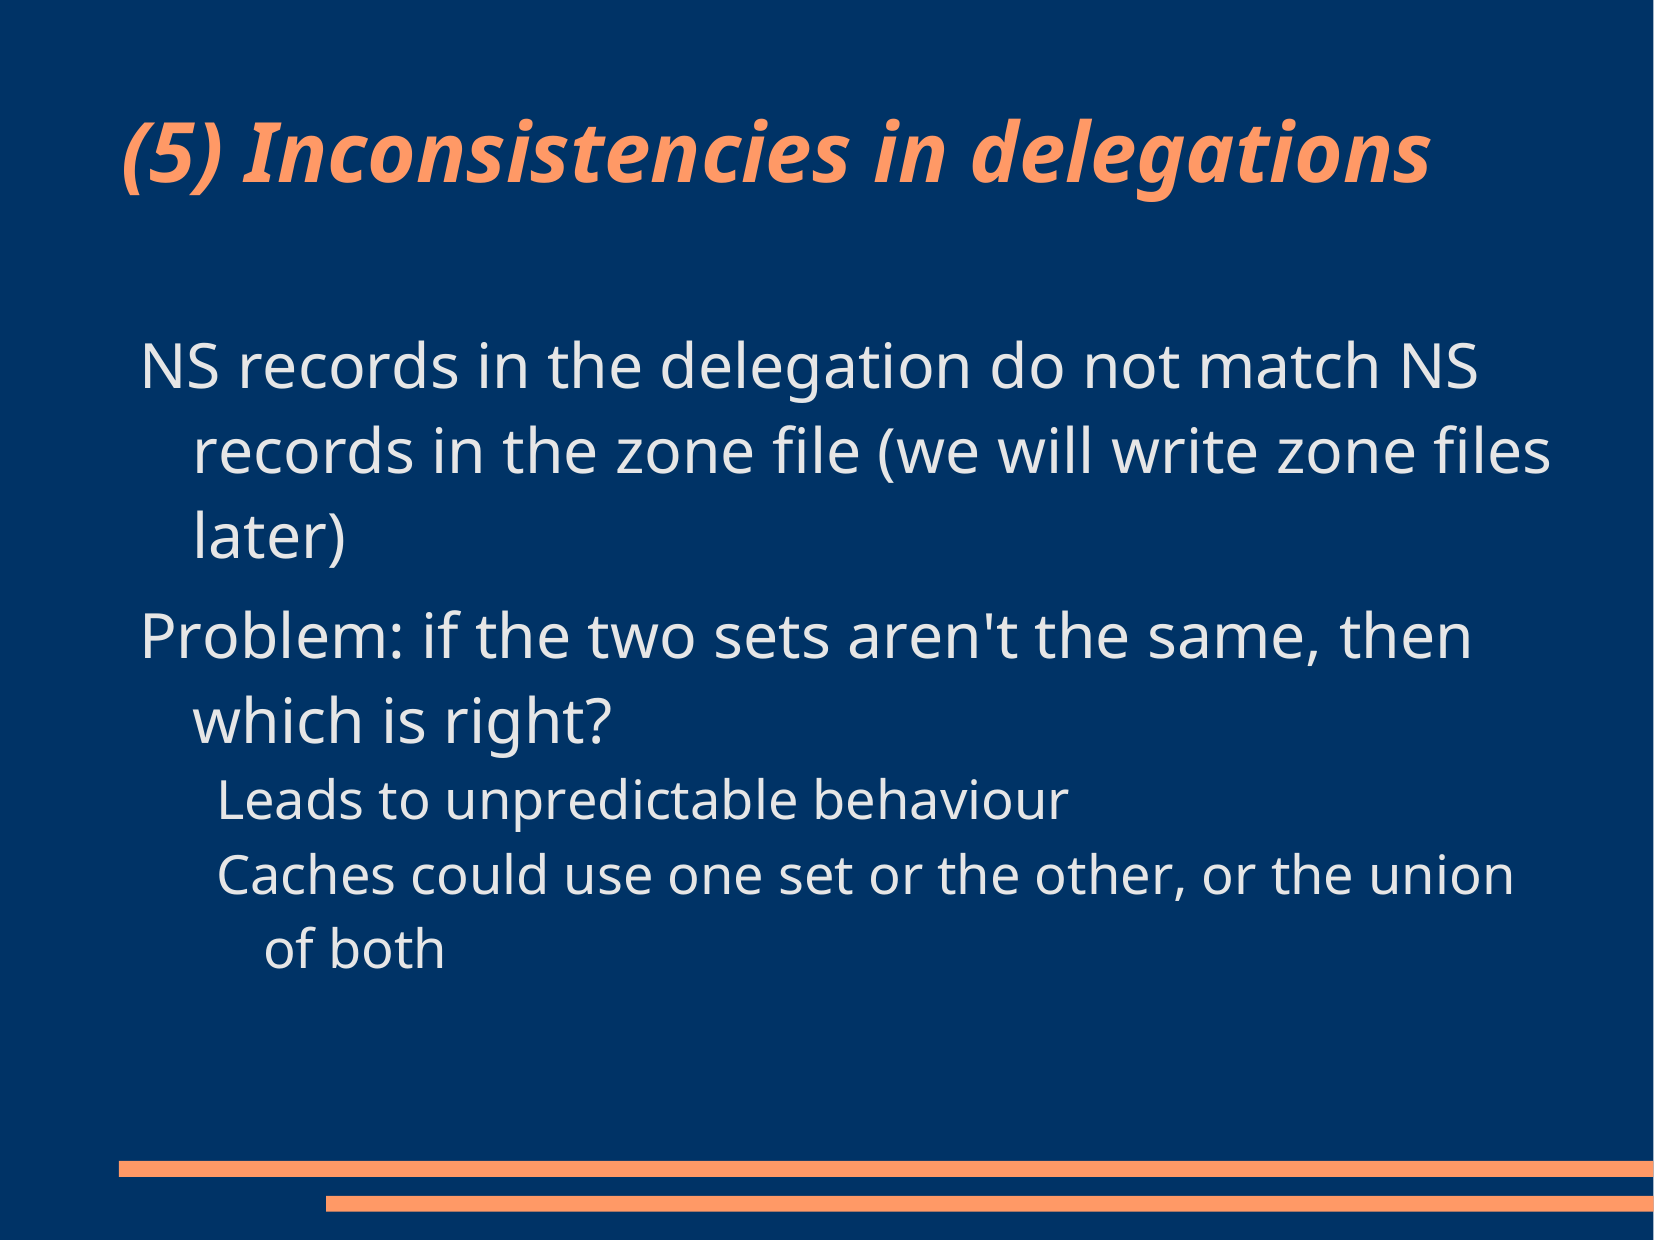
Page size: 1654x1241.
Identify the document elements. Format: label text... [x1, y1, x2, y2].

title (5) Inconsistencies in delegations [121, 46, 1534, 254]
list NS records in the delegation do not match NS records in the zone file (we will write zone files later) Problem: if the two sets aren't the same, then which is right? Leads to unpredictable behaviour Caches could use one set or the other, or the union of both [121, 322, 1561, 1133]
